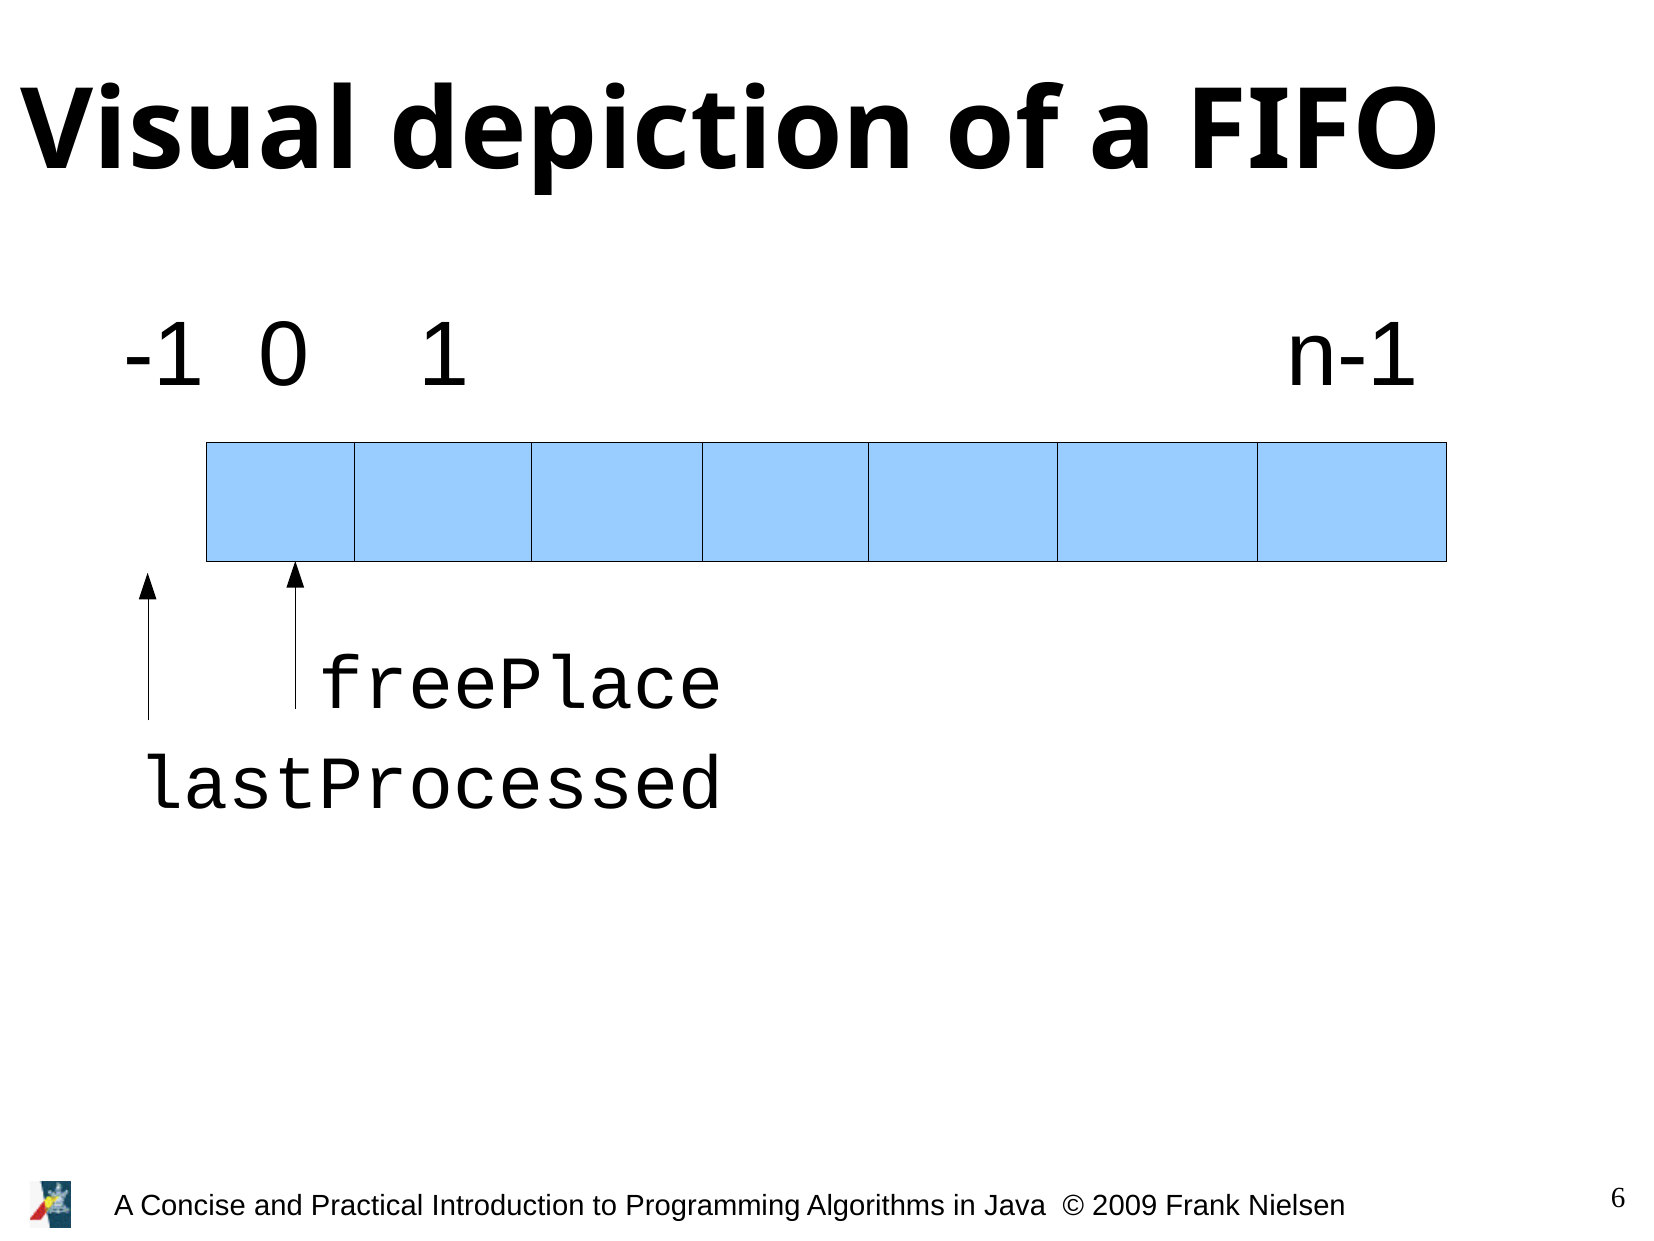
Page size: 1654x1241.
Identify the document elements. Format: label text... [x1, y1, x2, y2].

text_box -1 [108, 295, 220, 413]
text_box [1058, 442, 1257, 562]
text_box Visual depiction of a FIFO [5, 41, 1632, 215]
text_box freePlace [303, 638, 739, 739]
picture [29, 1181, 71, 1228]
text_box [1258, 442, 1447, 562]
text_box [532, 442, 702, 562]
text_box lastProcessed [123, 738, 739, 838]
text_box [206, 442, 354, 562]
text_box [355, 442, 531, 562]
text_box 1 [403, 295, 485, 413]
text_box [869, 442, 1057, 562]
text_box n-1 [1271, 295, 1434, 413]
text_box 0 [244, 295, 325, 413]
text_box [703, 442, 868, 562]
